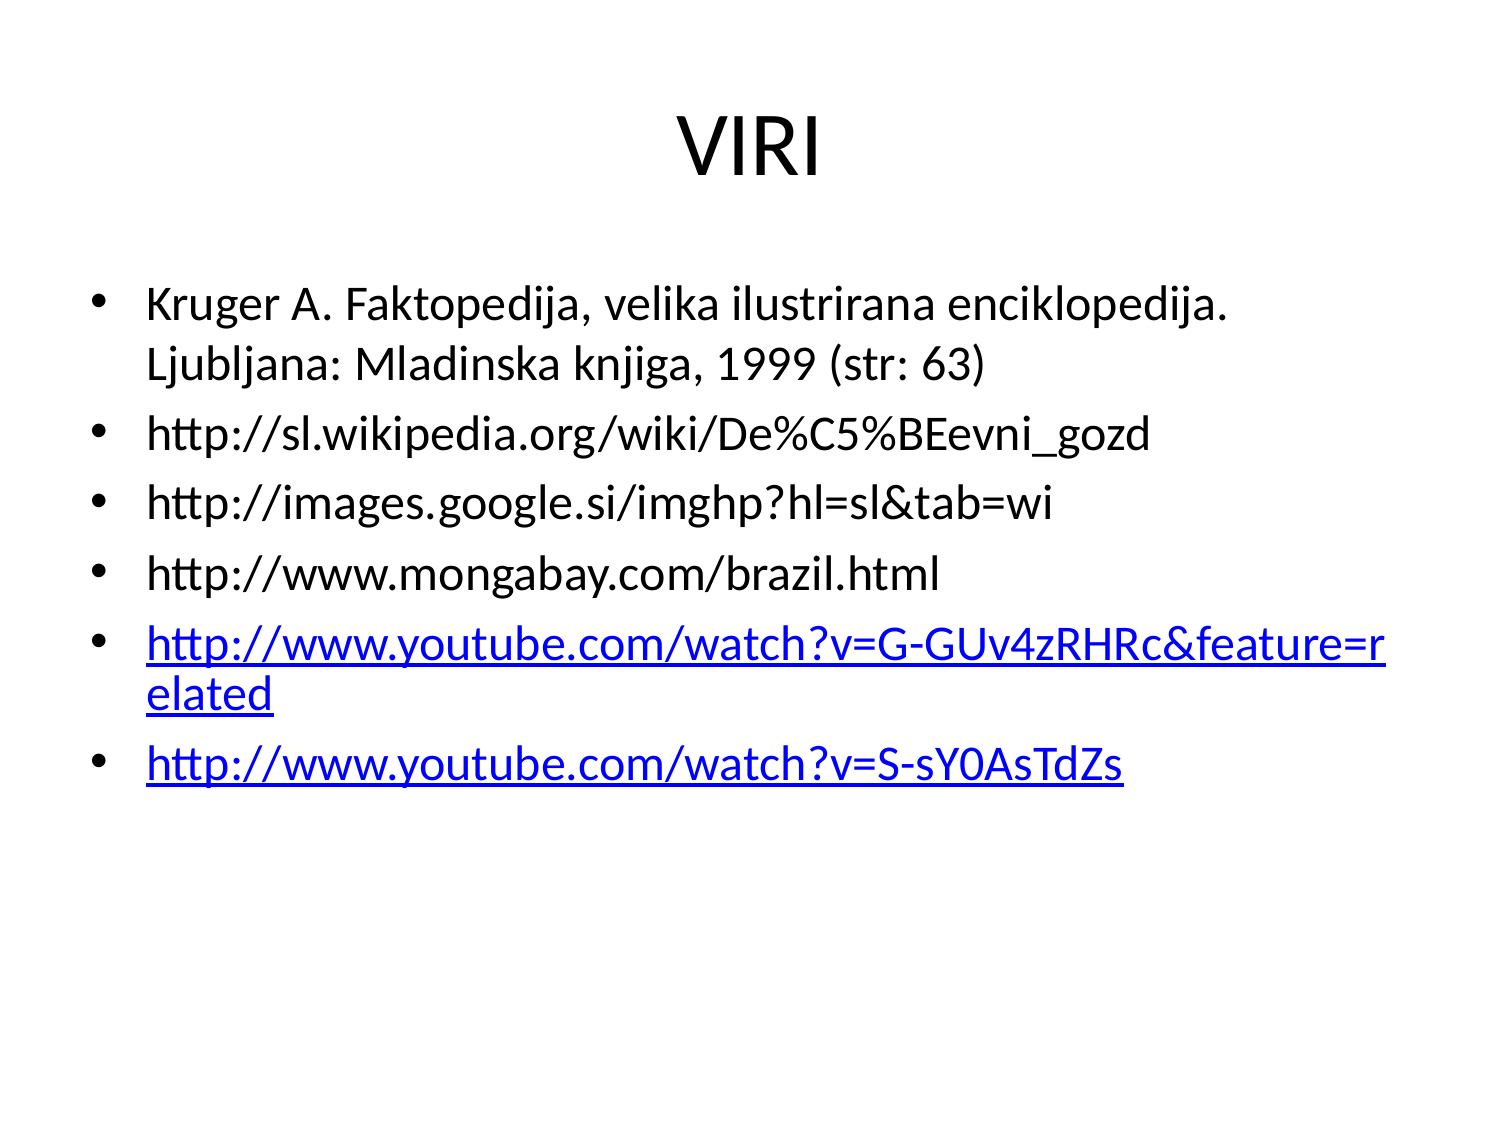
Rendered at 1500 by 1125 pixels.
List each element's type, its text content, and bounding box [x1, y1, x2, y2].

title VIRI [75, 45, 1425, 233]
list Kruger A. Faktopedija, velika ilustrirana enciklopedija. Ljubljana: Mladinska knjiga, 1999 (str: 63) http://sl.wikipedia.org/wiki/De%C5%BEevni_gozd http://images.google.si/imghp?hl=sl&tab=wi http://www.mongabay.com/brazil.html http://www.youtube.com/watch?v=G-GUv4zRHRc&feature=related http://www.youtube.com/watch?v=S-sY0AsTdZs [75, 262, 1425, 1005]
